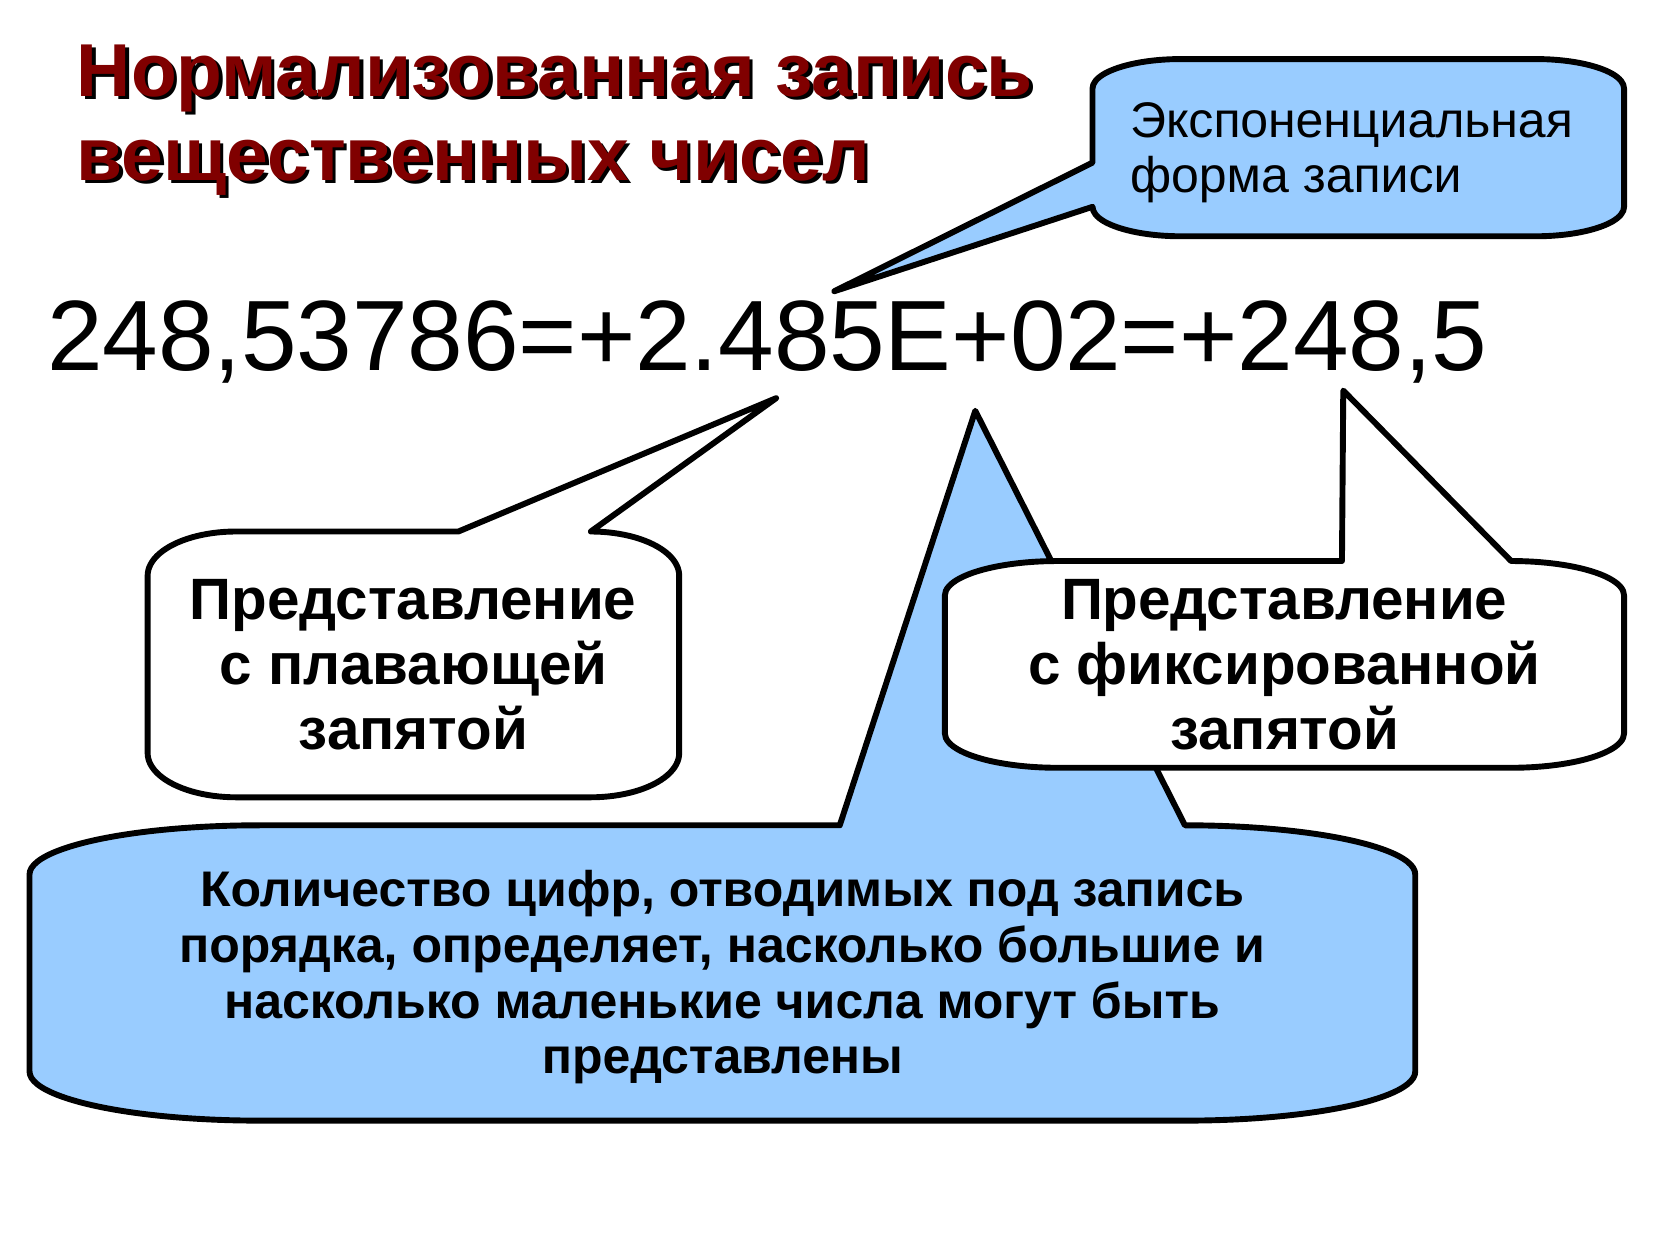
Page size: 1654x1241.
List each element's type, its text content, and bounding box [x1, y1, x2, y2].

text_box Нормализованная запись вещественных чисел [59, 18, 1595, 207]
text_box Представление с плавающей запятой [147, 398, 777, 798]
text_box Представление с фиксированной запятой [944, 390, 1625, 768]
text_box 248,53786=+2.485Е+02=+248,5 [29, 270, 1625, 403]
text_box Экспоненциальная форма записи [834, 59, 1625, 292]
text_box Количество цифр, отводимых под запись порядка, определяет, насколько большие и насколько маленькие числа могут быть представлены [29, 410, 1416, 1121]
